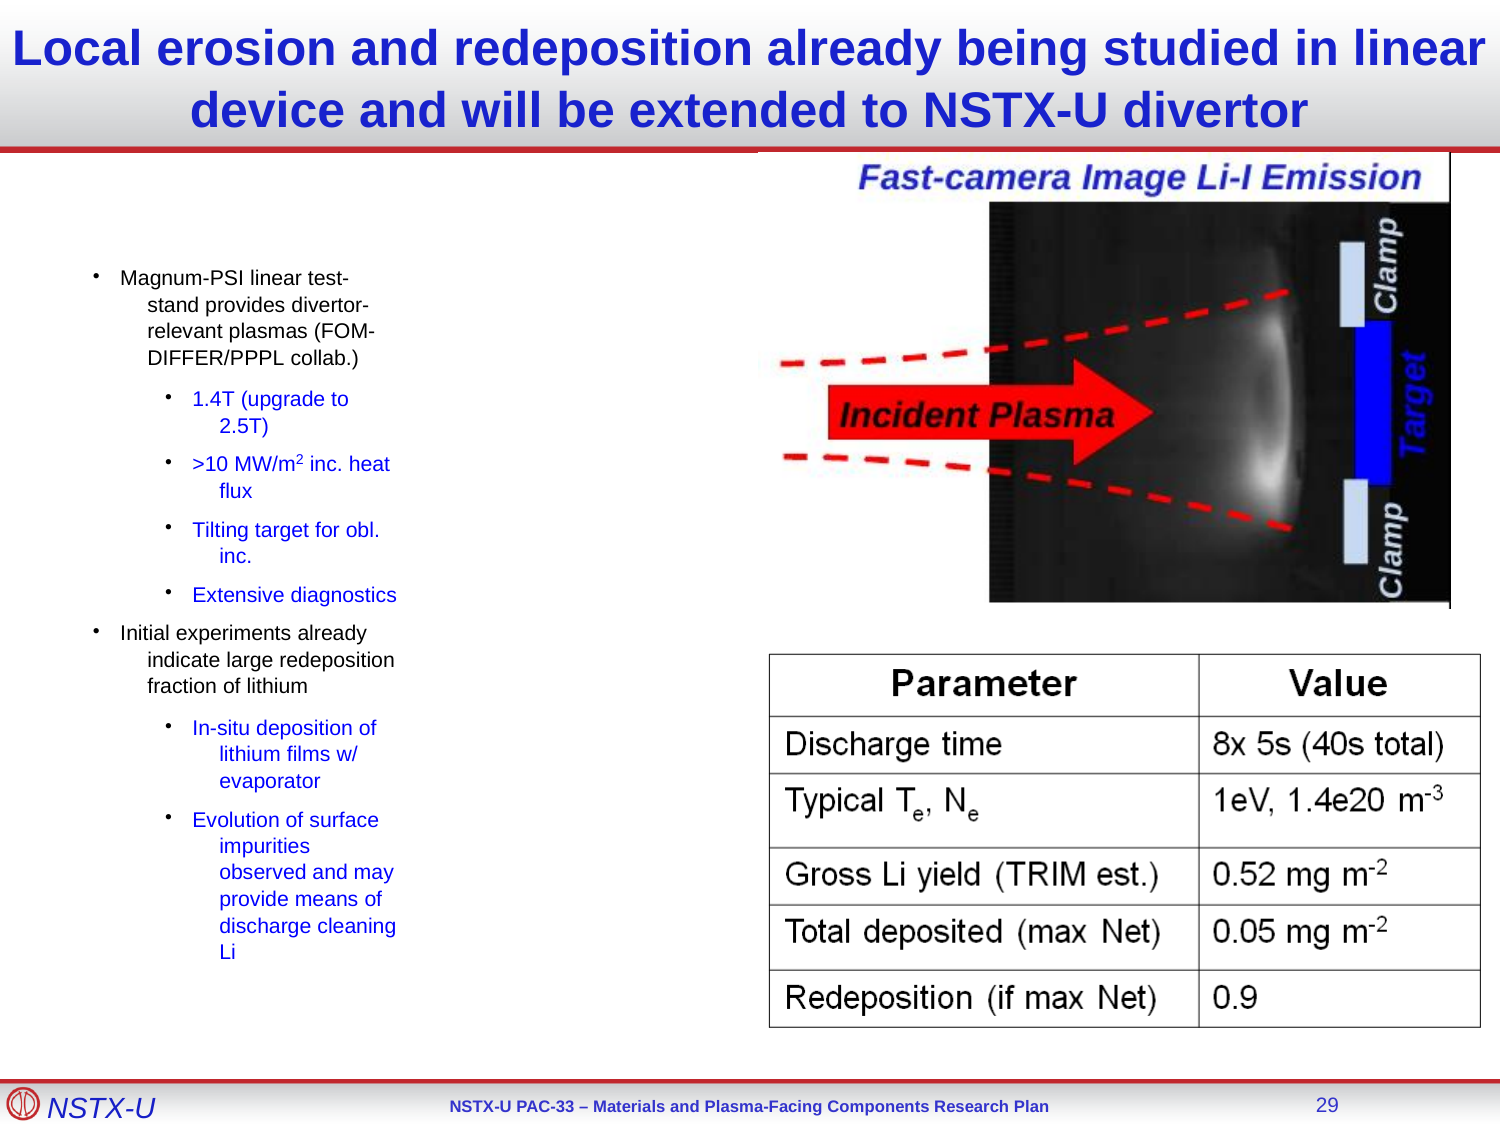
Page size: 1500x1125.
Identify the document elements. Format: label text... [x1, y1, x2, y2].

picture [758, 152, 1451, 609]
picture [757, 642, 1492, 1040]
title Local erosion and redeposition already being studied in linear device and will be extended to NSTX-U divertor [0, 7, 1500, 143]
list Magnum-PSI linear test-stand provides divertor-relevant plasmas (FOM-DIFFER/PPPL collab.) 1.4T (upgrade to 2.5T) >10 MW/m2 inc. heat flux Tilting target for obl. inc. Extensive diagnostics Initial experiments already indicate large redeposition fraction of lithium In-situ deposition of lithium films w/ evaporator Evolution of surface impurities observed and may provide means of discharge cleaning Li [13, 187, 751, 1066]
text_box 29 [1315, 1090, 1486, 1118]
